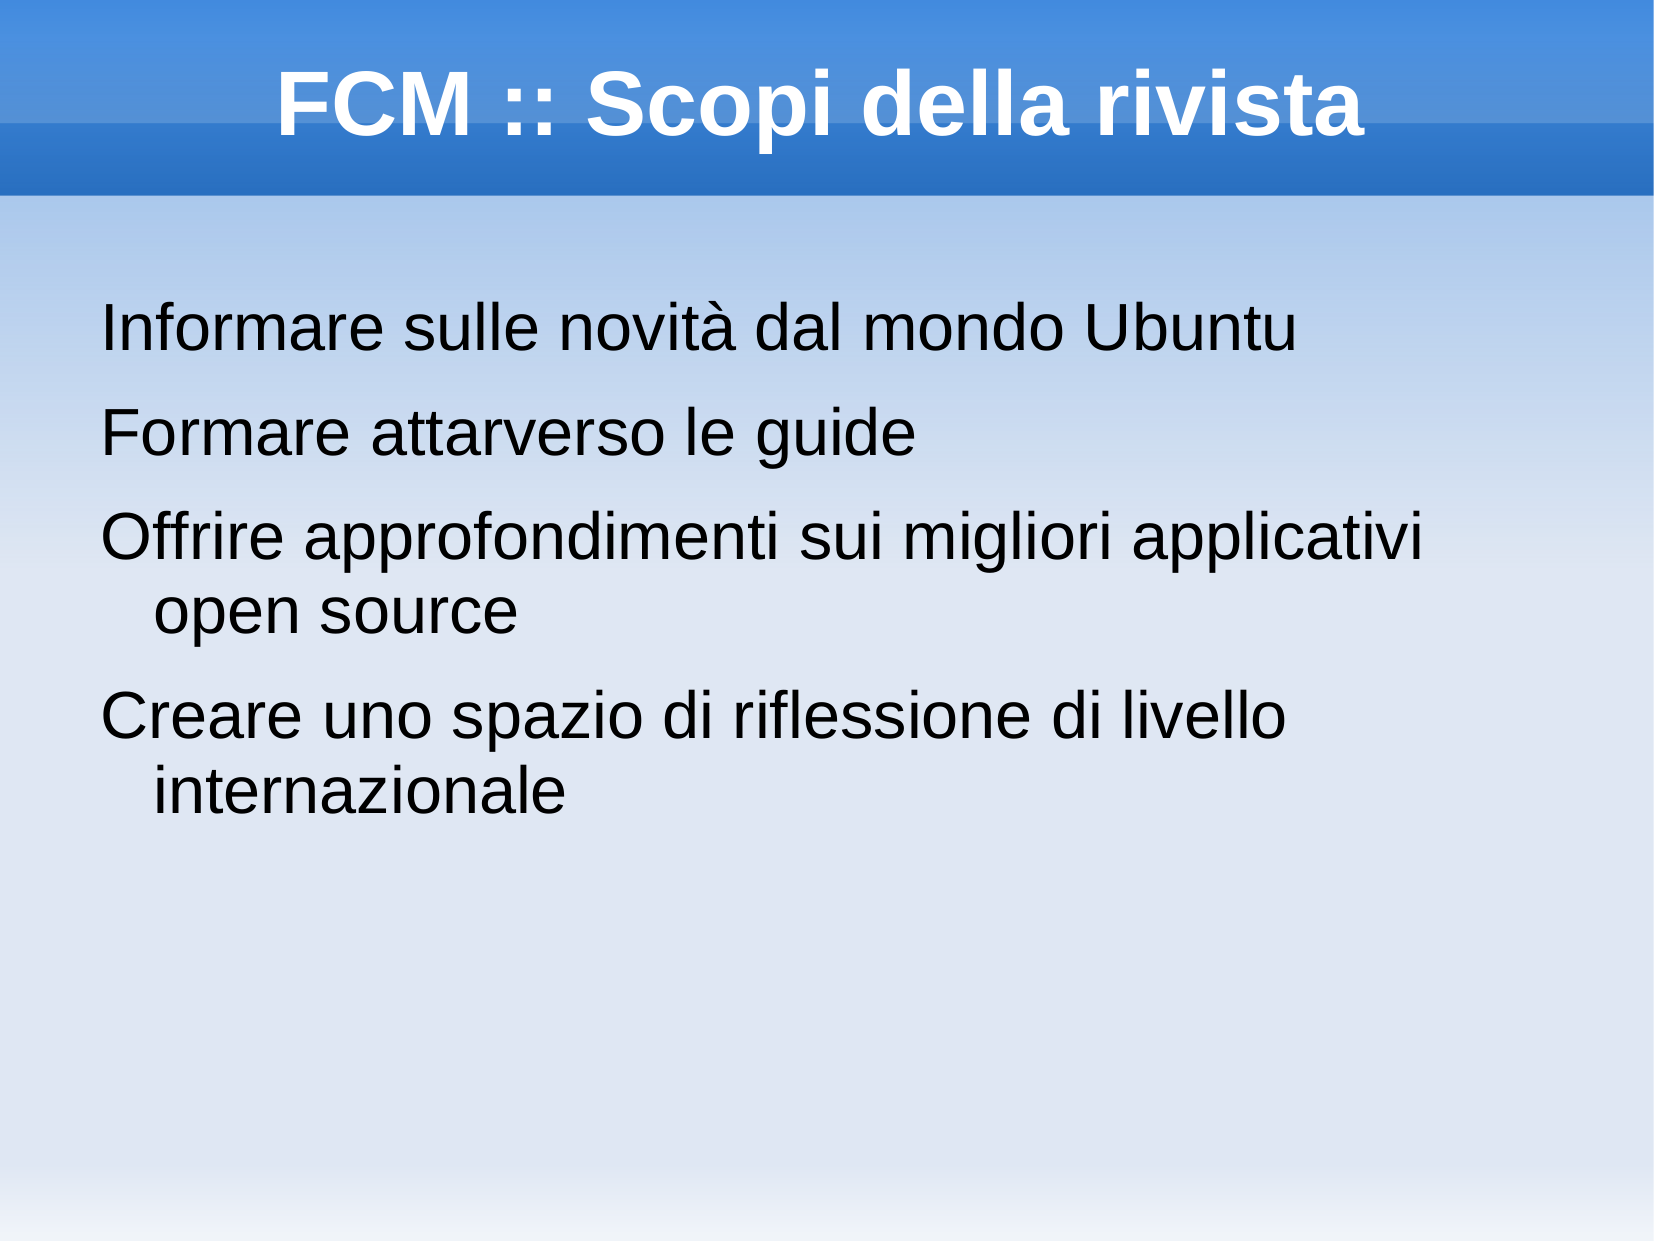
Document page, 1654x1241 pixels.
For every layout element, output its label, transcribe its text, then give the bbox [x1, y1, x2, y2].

title FCM :: Scopi della rivista [76, 7, 1565, 200]
picture [0, 0, 1654, 1241]
list Informare sulle novità dal mondo Ubuntu Formare attarverso le guide Offrire approfondimenti sui migliori applicativi open source Creare uno spazio di riflessione di livello internazionale [82, 290, 1571, 1094]
